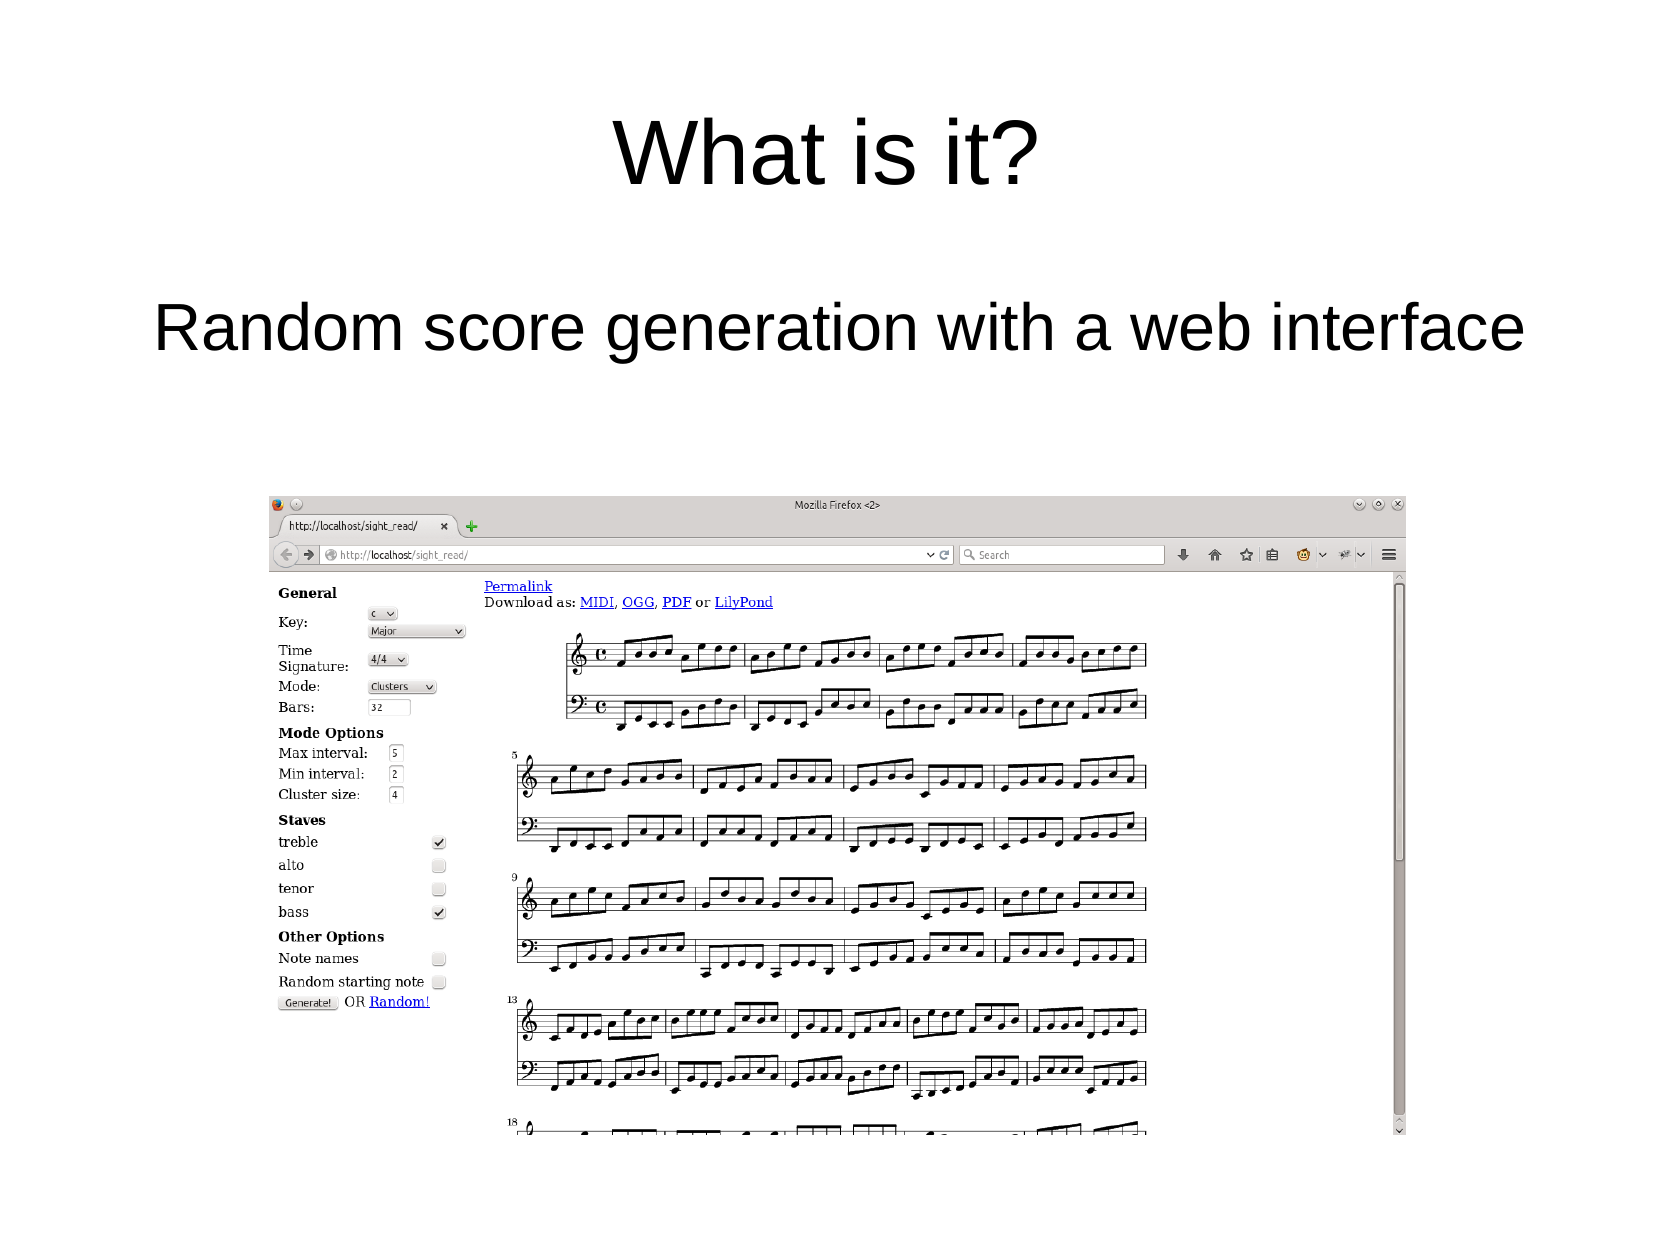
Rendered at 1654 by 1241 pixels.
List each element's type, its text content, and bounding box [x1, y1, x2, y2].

list Random score generation with a web interface [82, 290, 1571, 1010]
picture [269, 496, 1406, 1135]
title What is it? [82, 49, 1571, 257]
